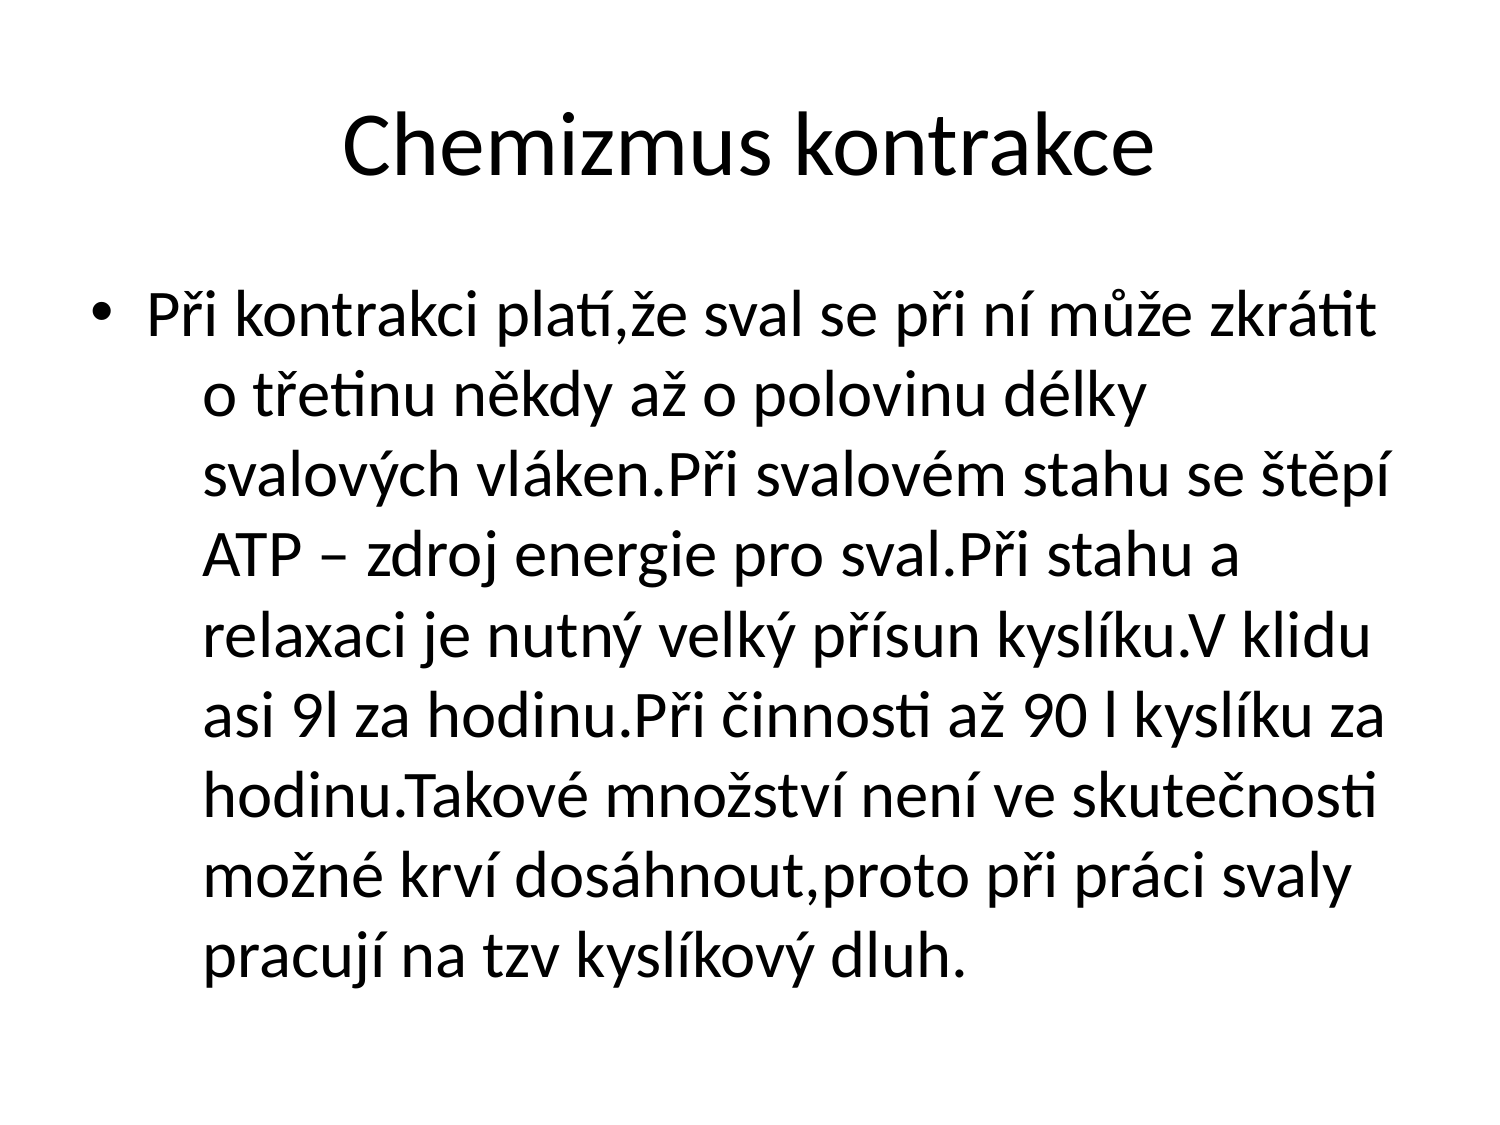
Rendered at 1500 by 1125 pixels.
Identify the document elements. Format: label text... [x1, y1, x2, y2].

list Při kontrakci platí,že sval se při ní může zkrátit o třetinu někdy až o polovinu délky svalových vláken.Při svalovém stahu se štěpí ATP – zdroj energie pro sval.Při stahu a relaxaci je nutný velký přísun kyslíku.V klidu asi 9l za hodinu.Při činnosti až 90 l kyslíku za hodinu.Takové množství není ve skutečnosti možné krví dosáhnout,proto při práci svaly pracují na tzv kyslíkový dluh. [75, 262, 1426, 1005]
title Chemizmus kontrakce [75, 45, 1426, 233]
